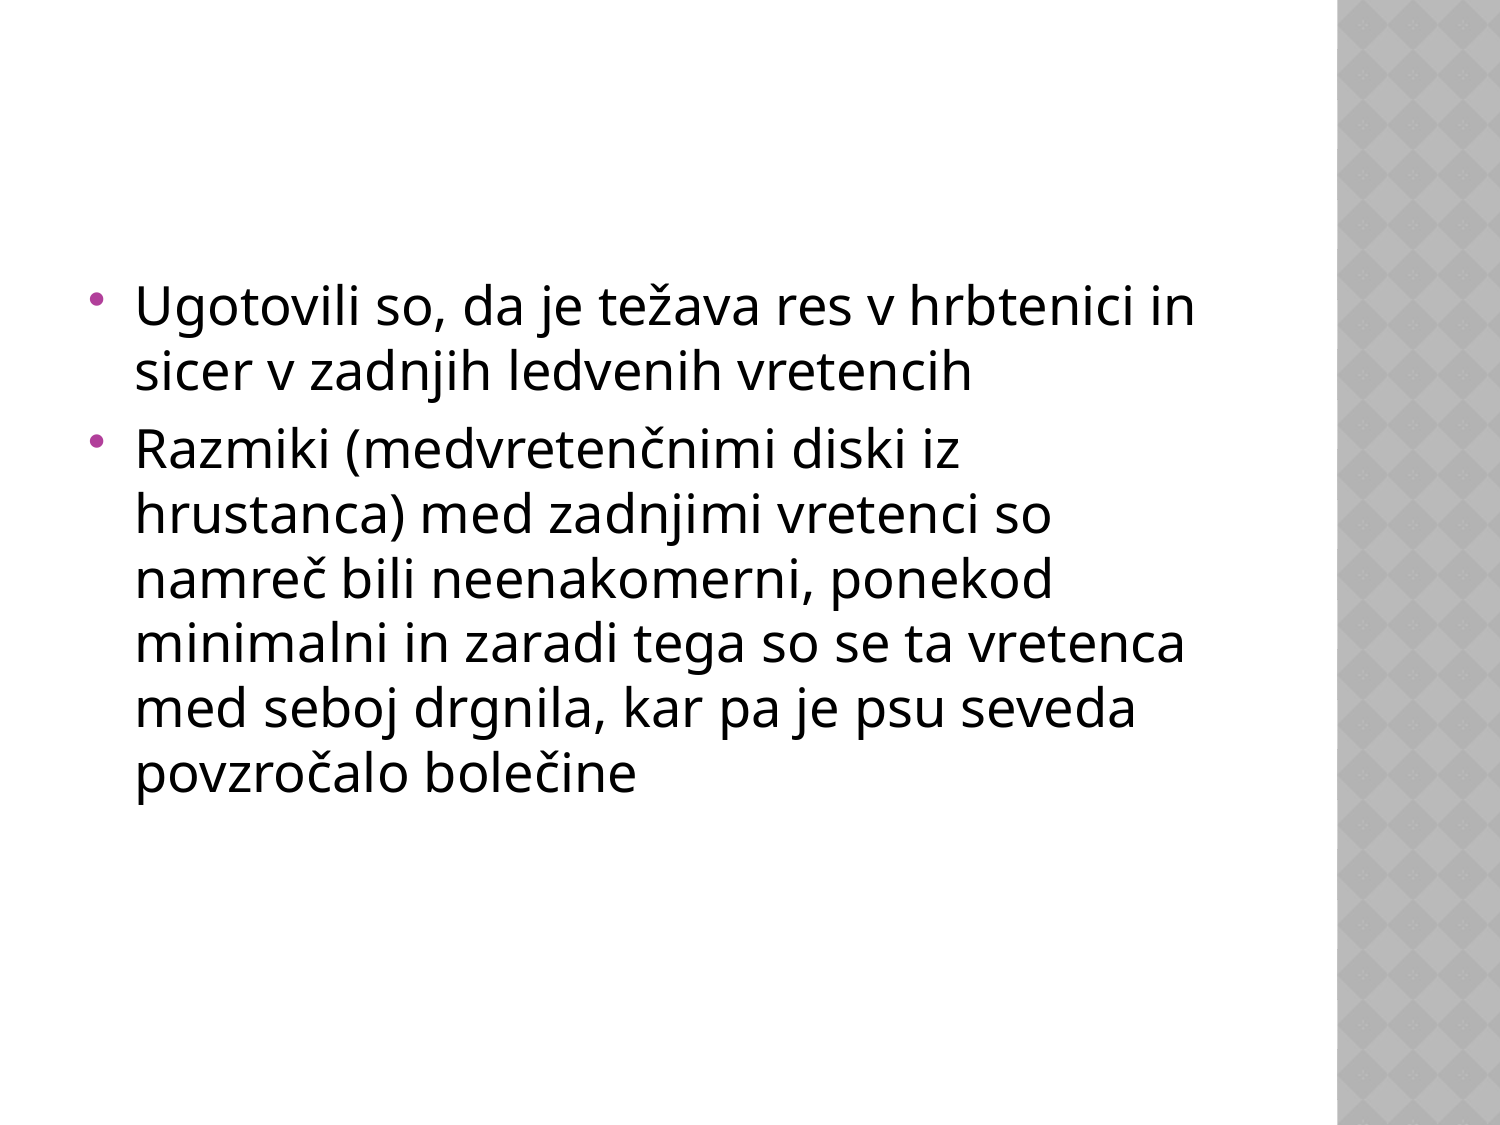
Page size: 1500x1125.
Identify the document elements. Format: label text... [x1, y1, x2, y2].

list Ugotovili so, da je težava res v hrbtenici in sicer v zadnjih ledvenih vretencih Razmiki (medvretenčnimi diski iz hrustanca) med zadnjimi vretenci so namreč bili neenakomerni, ponekod minimalni in zaradi tega so se ta vretenca med seboj drgnila, kar pa je psu seveda povzročalo bolečine [75, 264, 1263, 1060]
